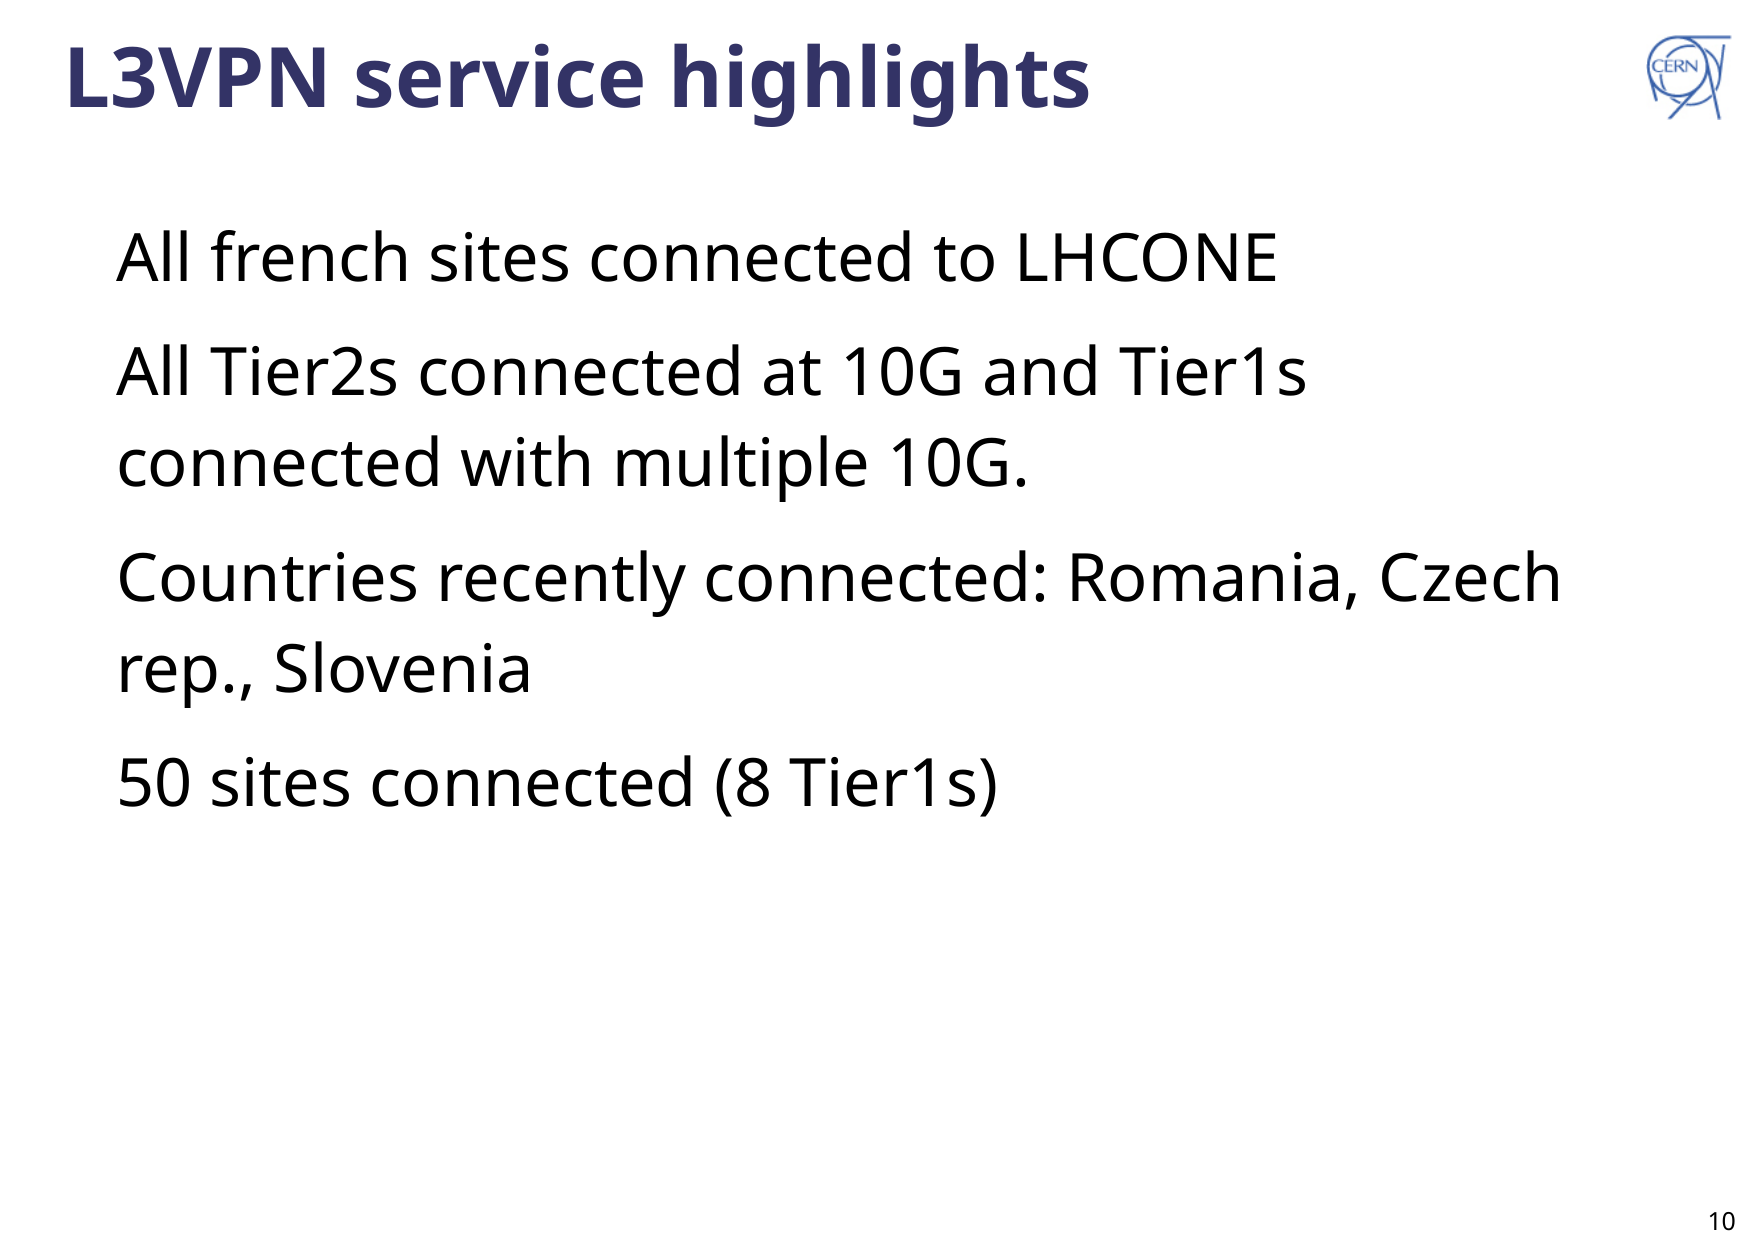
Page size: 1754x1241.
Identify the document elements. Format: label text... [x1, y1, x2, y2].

title L3VPN service highlights [63, 0, 1621, 166]
text_box All french sites connected to LHCONE All Tier2s connected at 10G and Tier1s connected with multiple 10G. Countries recently connected: Romania, Czech rep., Slovenia 50 sites connected (8 Tier1s) [101, 202, 1654, 1212]
picture [1646, 34, 1732, 120]
